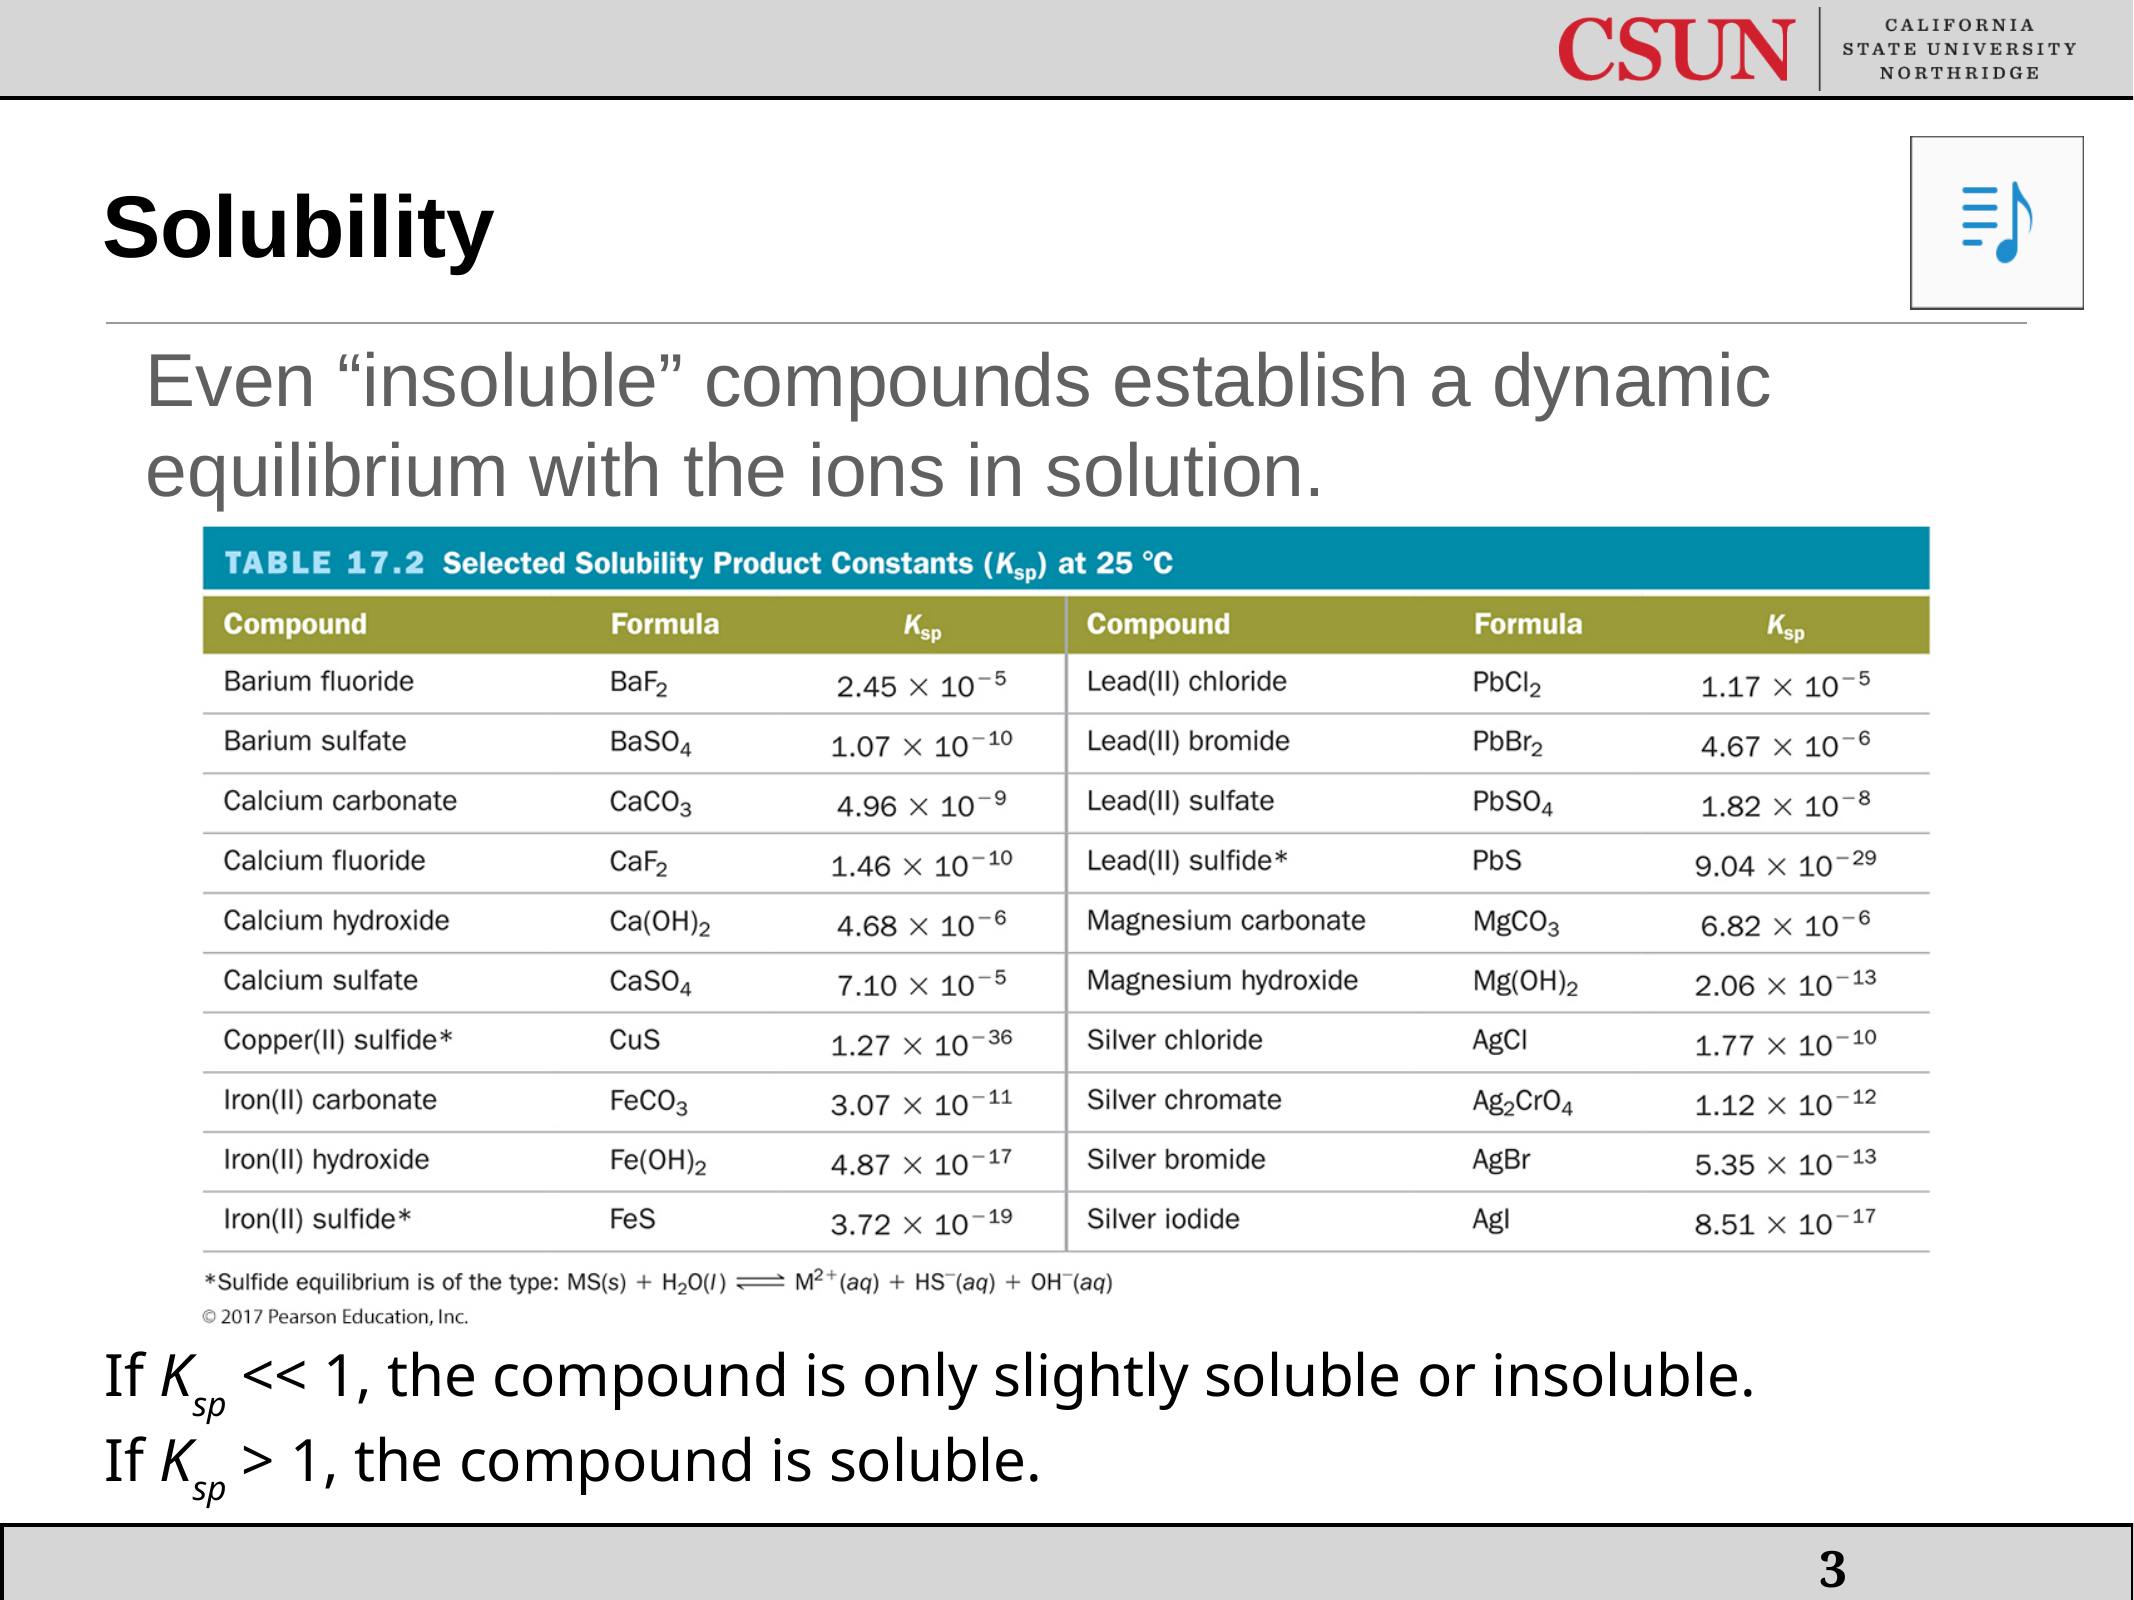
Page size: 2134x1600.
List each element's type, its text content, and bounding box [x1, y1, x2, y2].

text_box [1909, 135, 2086, 311]
picture [189, 513, 1944, 1336]
picture [1559, 7, 2076, 91]
text_box If Ksp << 1, the compound is only slightly soluble or insoluble. If Ksp > 1, the compound is soluble. [90, 1330, 1924, 1515]
list Even “insoluble” compounds establish a dynamic equilibrium with the ions in solution. [93, 323, 2040, 528]
title Solubility [93, 104, 2040, 284]
